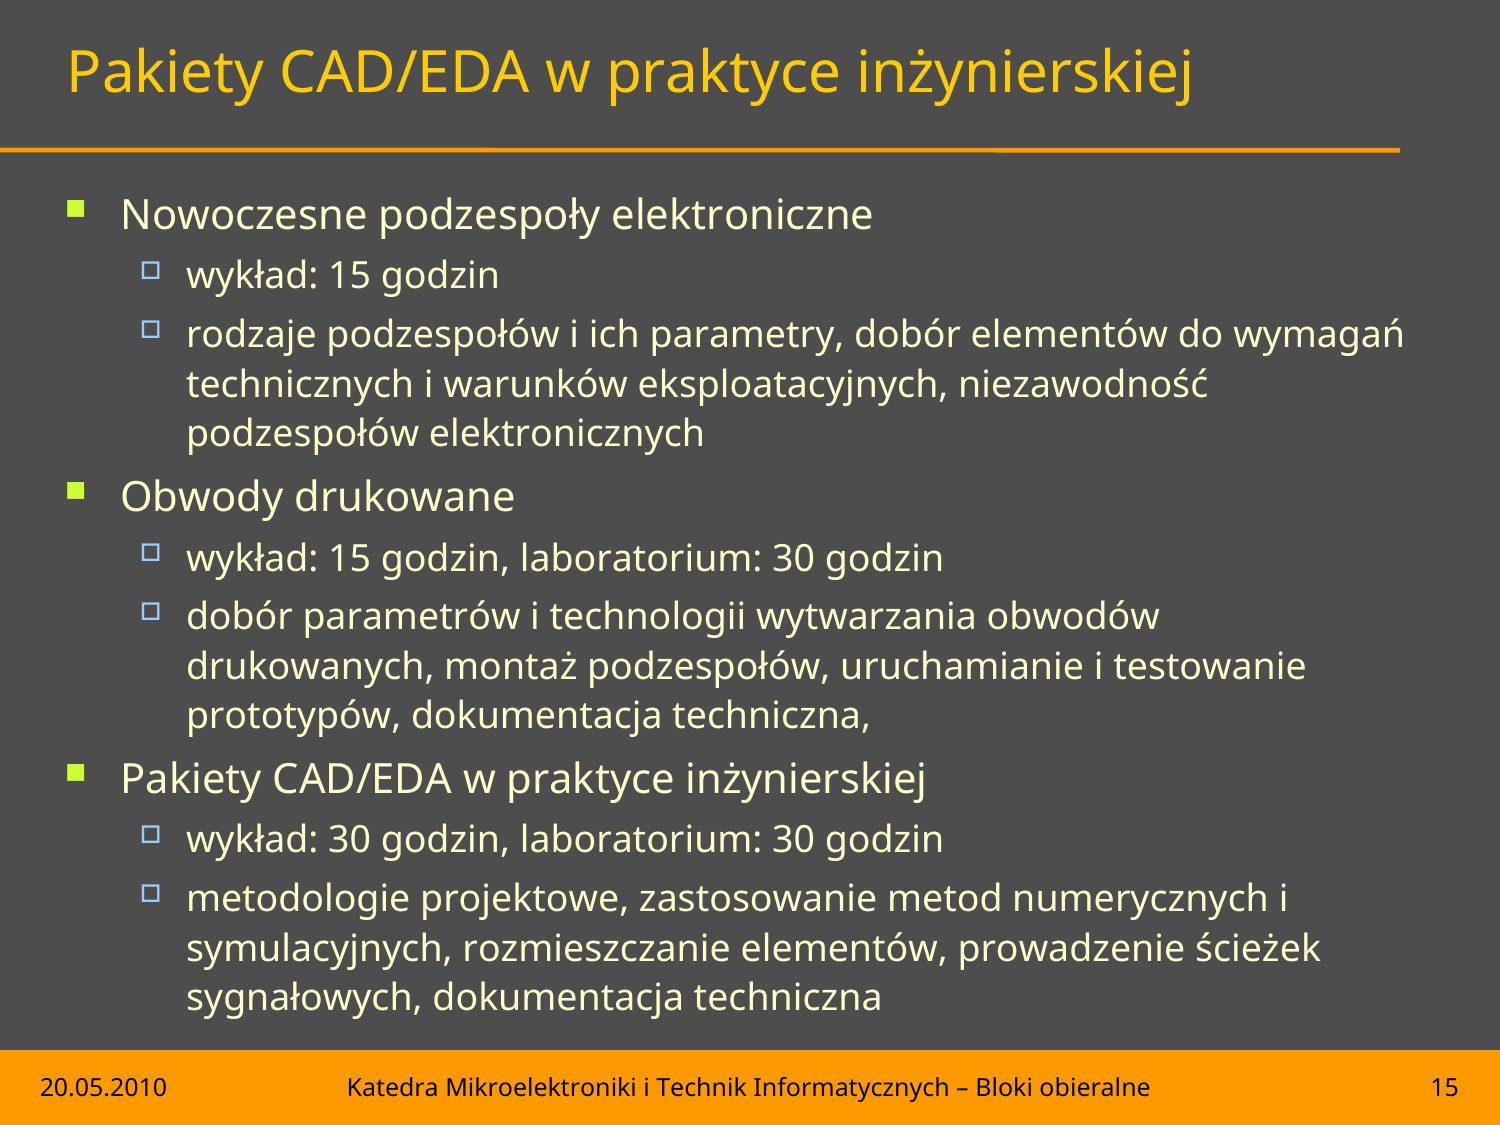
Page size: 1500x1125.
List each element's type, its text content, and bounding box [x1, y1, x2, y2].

text_box Nowoczesne podzespoły elektroniczne wykład: 15 godzin rodzaje podzespołów i ich parametry, dobór elementów do wymagań technicznych i warunków eksploatacyjnych, niezawodność podzespołów elektronicznych Obwody drukowane wykład: 15 godzin, laboratorium: 30 godzin dobór parametrów i technologii wytwarzania obwodów drukowanych, montaż podzespołów, uruchamianie i testowanie prototypów, dokumentacja techniczna, Pakiety CAD/EDA w praktyce inżynierskiej wykład: 30 godzin, laboratorium: 30 godzin metodologie projektowe, zastosowanie metod numerycznych i symulacyjnych, rozmieszczanie elementów, prowadzenie ścieżek sygnałowych, dokumentacja techniczna [49, 174, 1434, 1026]
title Pakiety CAD/EDA w praktyce inżynierskiej [52, 12, 1469, 127]
